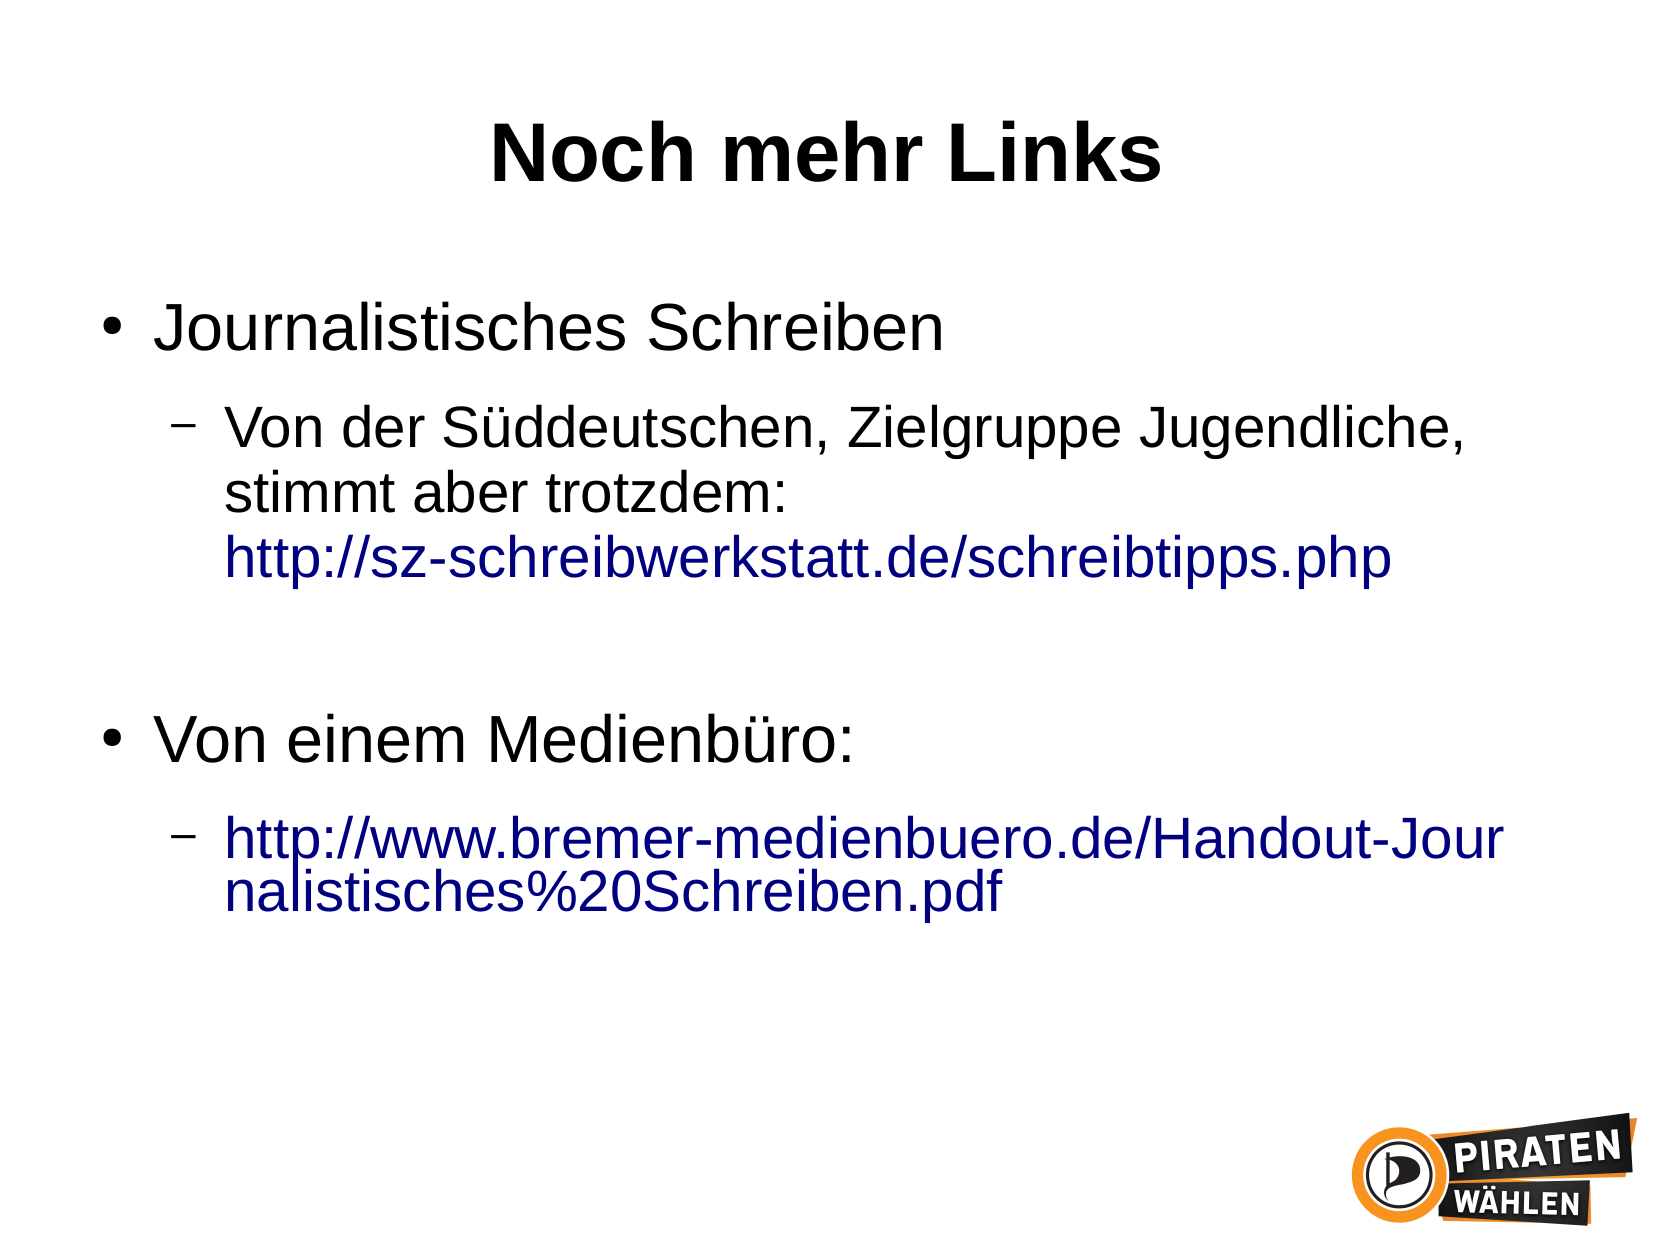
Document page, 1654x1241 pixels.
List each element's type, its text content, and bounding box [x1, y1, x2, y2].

list Journalistisches Schreiben Von der Süddeutschen, Zielgruppe Jugendliche, stimmt aber trotzdem: http://sz-schreibwerkstatt.de/schreibtipps.php Von einem Medienbüro: http://www.bremer-medienbuero.de/Handout-Journalistisches%20Schreiben.pdf [82, 290, 1538, 1010]
title Noch mehr Links [82, 49, 1571, 257]
picture [1337, 1098, 1654, 1241]
